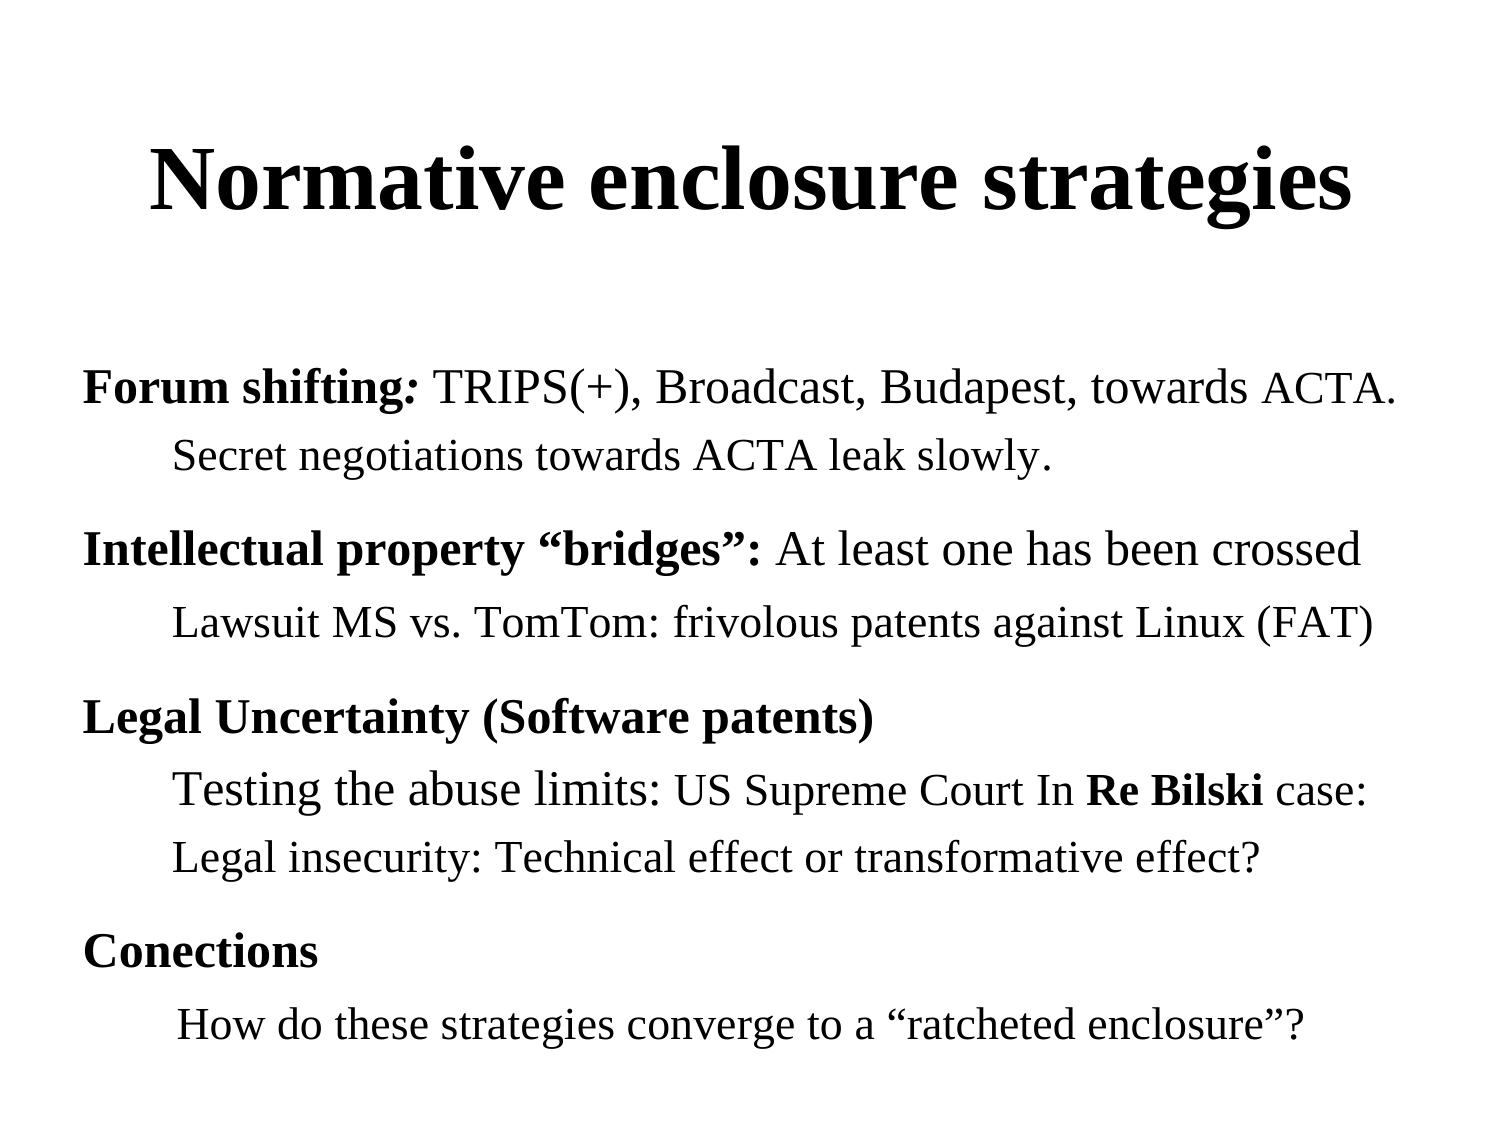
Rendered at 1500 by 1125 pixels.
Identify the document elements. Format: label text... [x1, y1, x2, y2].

text_box Forum shifting: TRIPS(+), Broadcast, Budapest, towards ACTA. Secret negotiations towards ACTA leak slowly. Intellectual property “bridges”: At least one has been crossed Lawsuit MS vs. TomTom: frivolous patents against Linux (FAT) Legal Uncertainty (Software patents) Testing the abuse limits: US Supreme Court In Re Bilski case: Legal insecurity: Technical effect or transformative effect? Conections How do these strategies converge to a “ratcheted enclosure”? [67, 334, 1435, 1059]
title Normative enclosure strategies [87, 52, 1416, 307]
